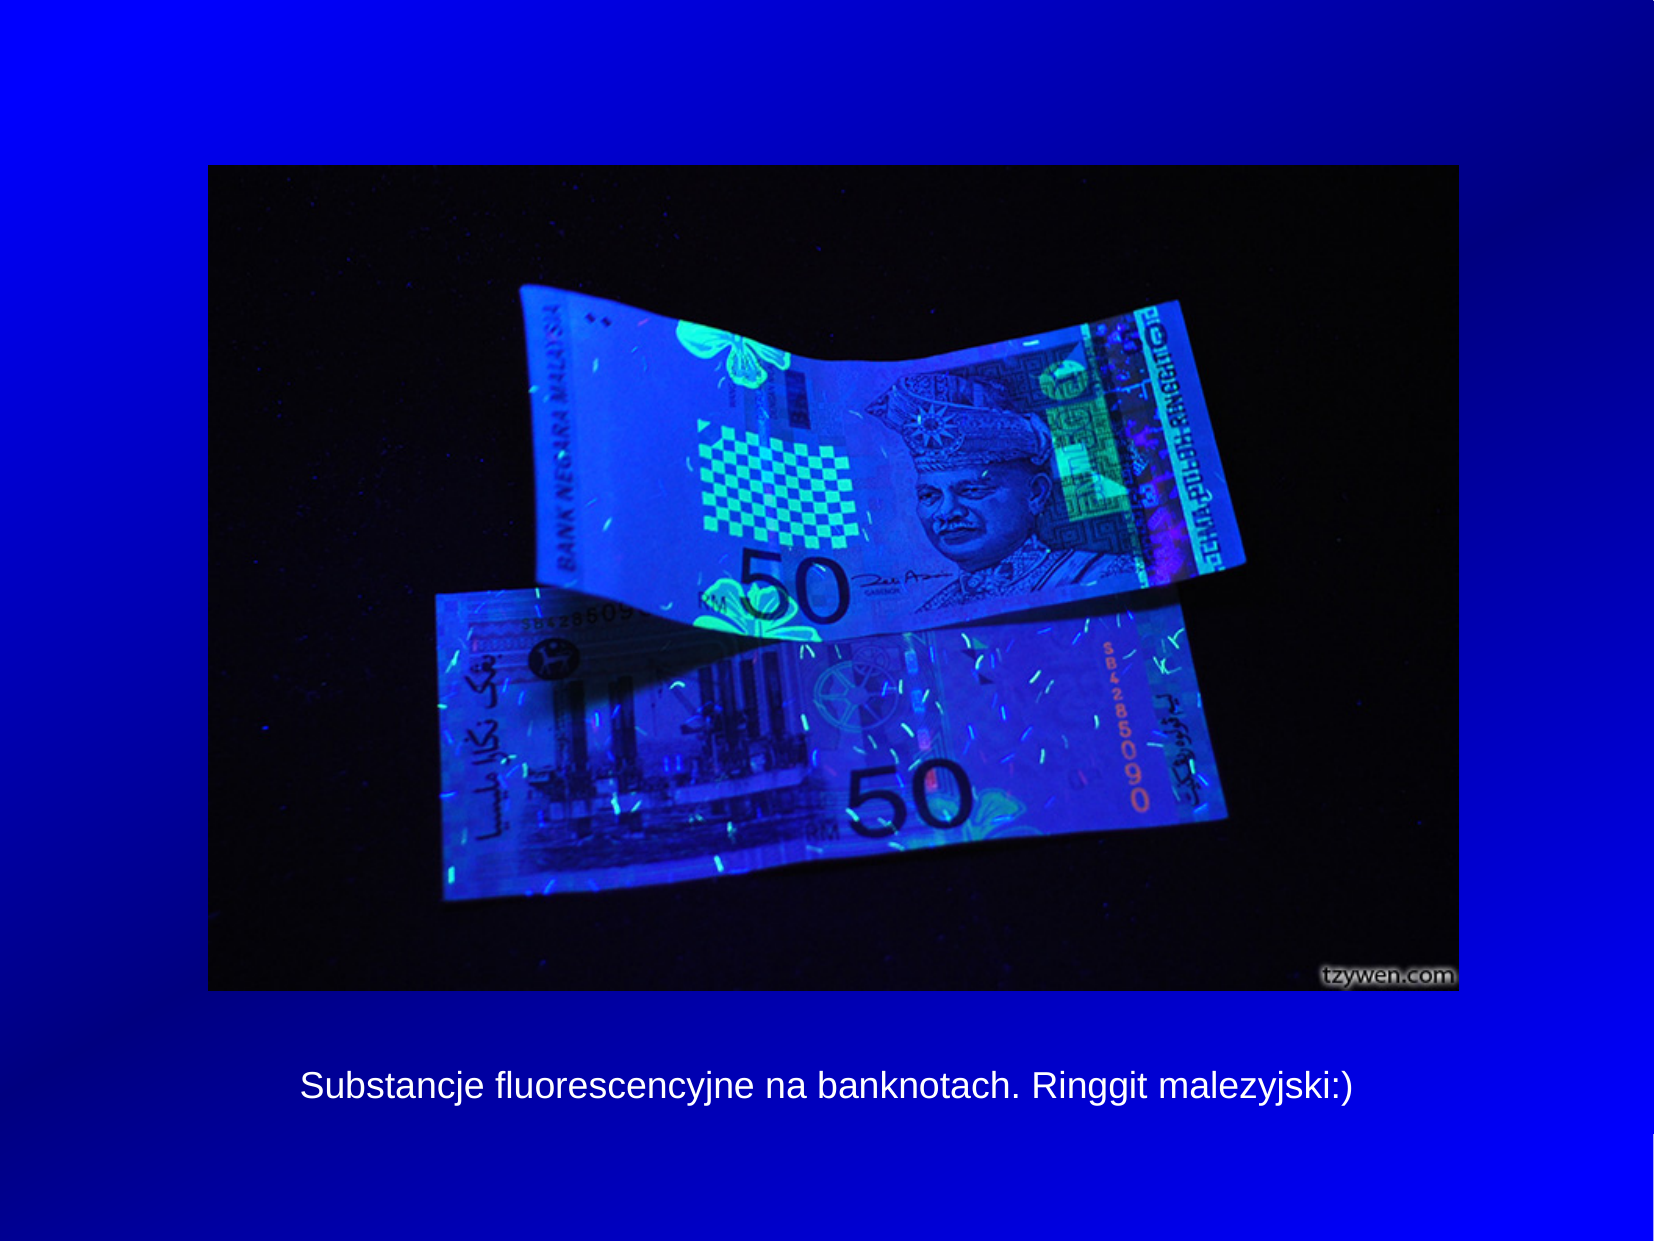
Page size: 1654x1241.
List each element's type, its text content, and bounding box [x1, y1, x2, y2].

picture [208, 165, 1459, 991]
text_box Substancje fluorescencyjne na banknotach. Ringgit malezyjski:) [284, 1057, 1369, 1114]
